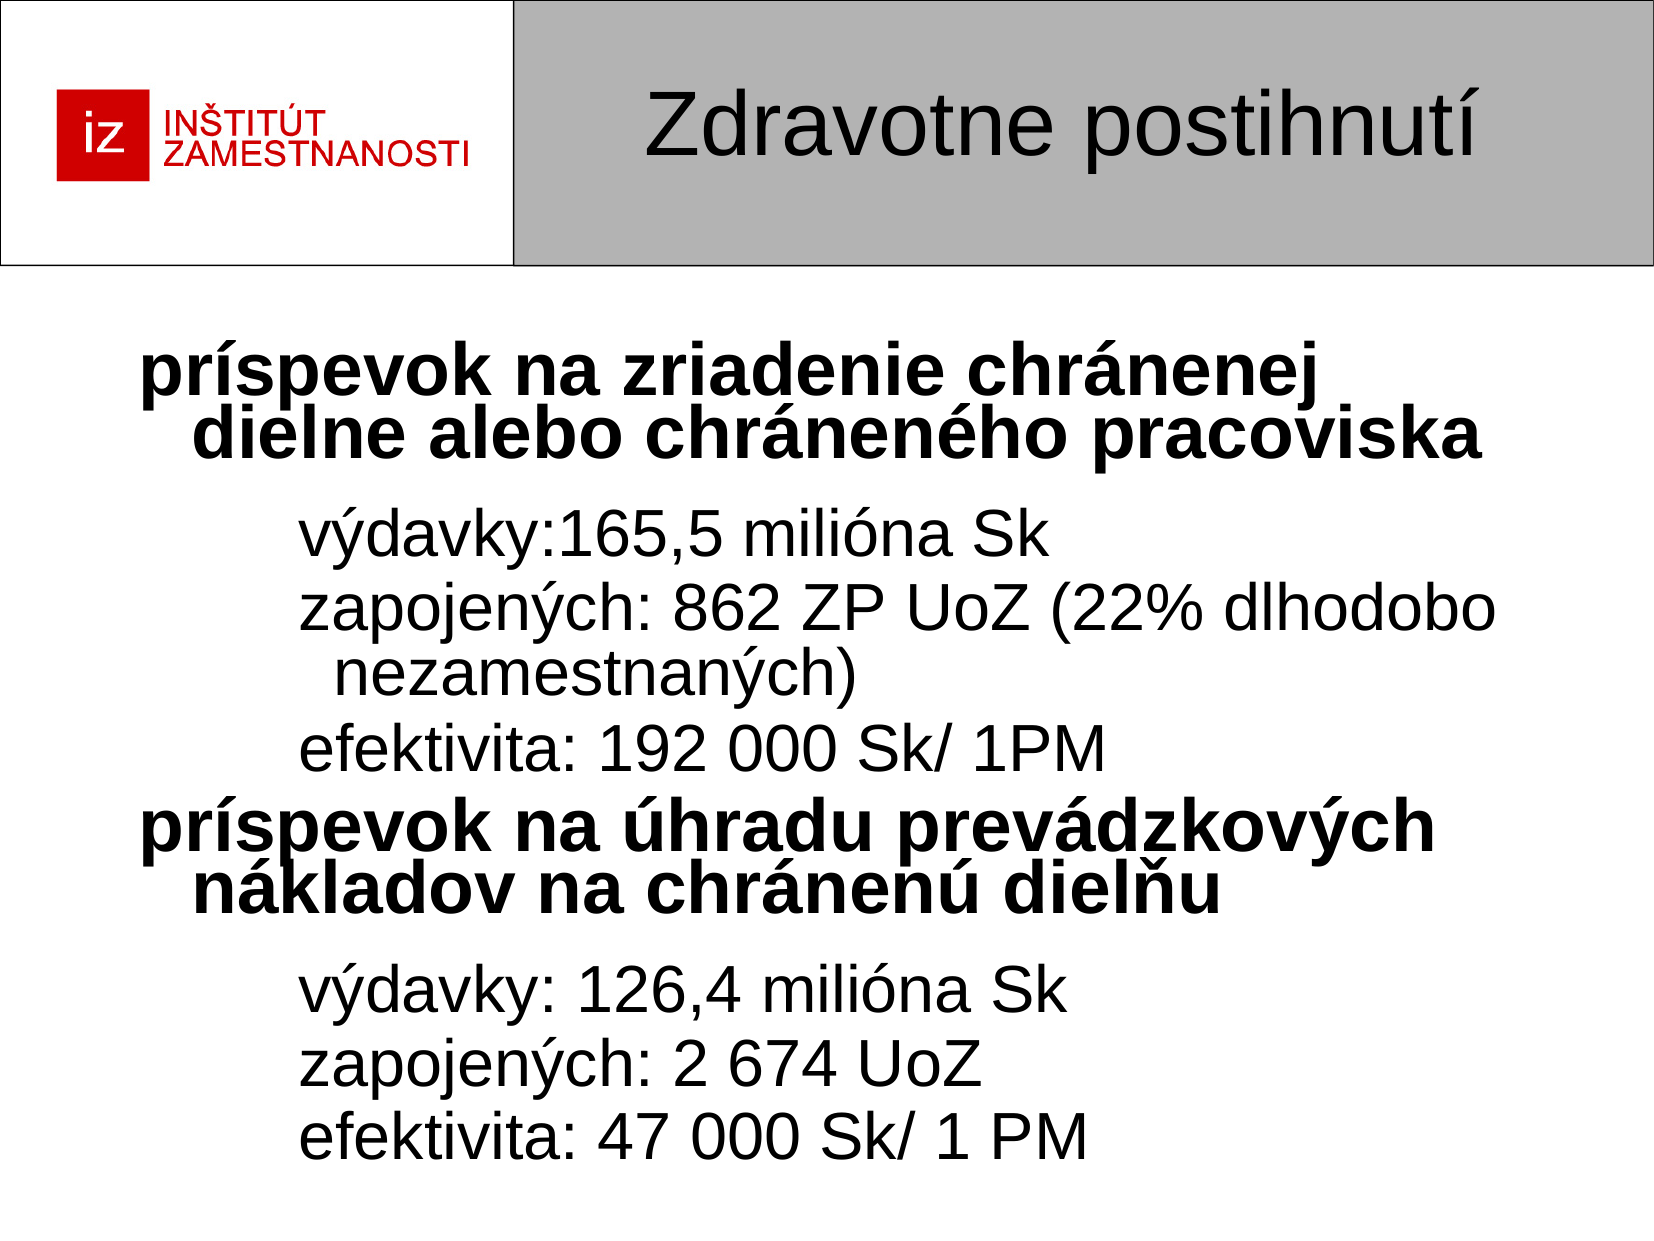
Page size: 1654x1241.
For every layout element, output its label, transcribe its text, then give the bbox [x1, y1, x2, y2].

title Zdravotne postihnutí [560, 37, 1565, 229]
picture [5, 8, 512, 257]
list príspevok na zriadenie chránenej dielne alebo chráneného pracoviska výdavky:165,5 milióna Sk zapojených: 862 ZP UoZ (22% dlhodobo nezamestnaných)‏ efektivita: 192 000 Sk/ 1PM príspevok na úhradu prevádzkových nákladov na chránenú dielňu výdavky: 126,4 milióna Sk zapojených: 2 674 UoZ efektivita: 47 000 Sk/ 1 PM [121, 344, 1533, 1180]
